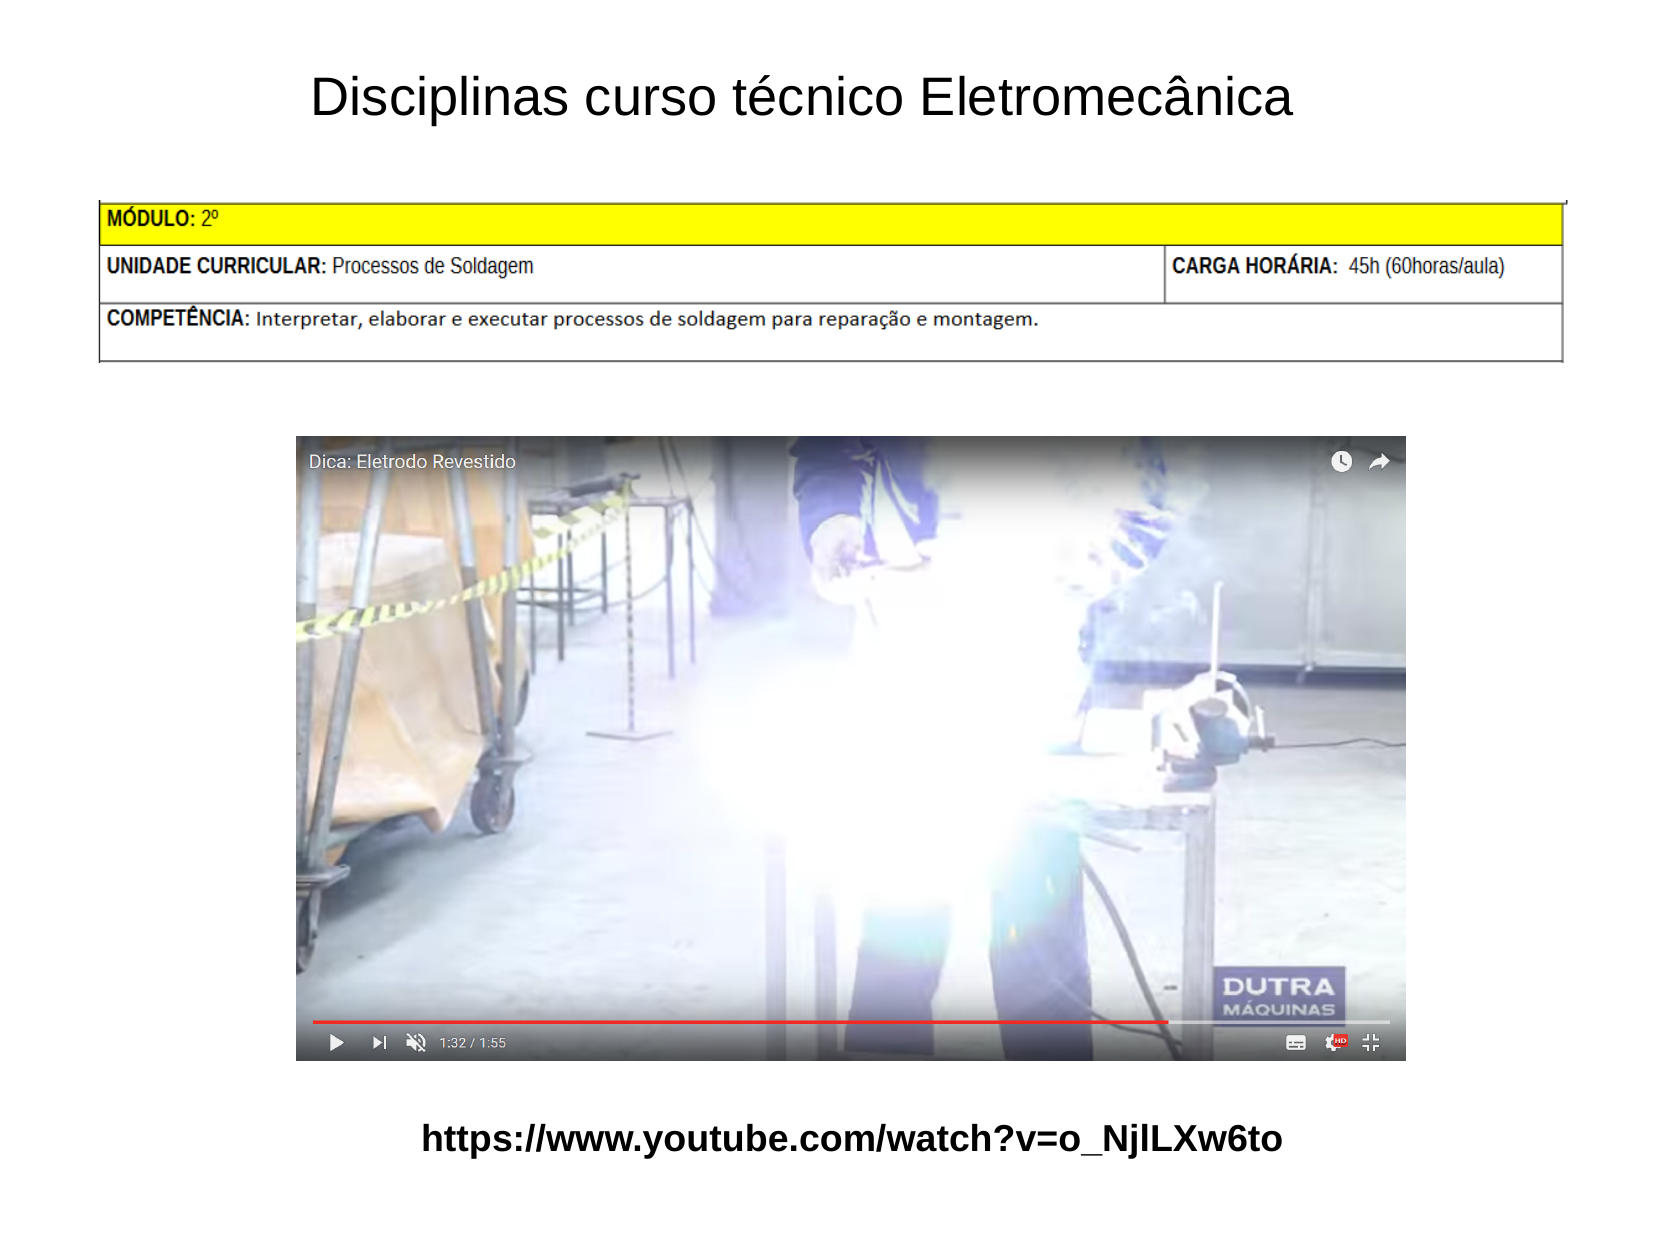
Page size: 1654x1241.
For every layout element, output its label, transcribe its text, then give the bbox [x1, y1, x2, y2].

picture [94, 200, 1570, 363]
text_box https://www.youtube.com/watch?v=o_NjlLXw6to [406, 1110, 1300, 1168]
text_box Disciplinas curso técnico Eletromecânica [70, 59, 1536, 135]
picture [296, 436, 1406, 1061]
